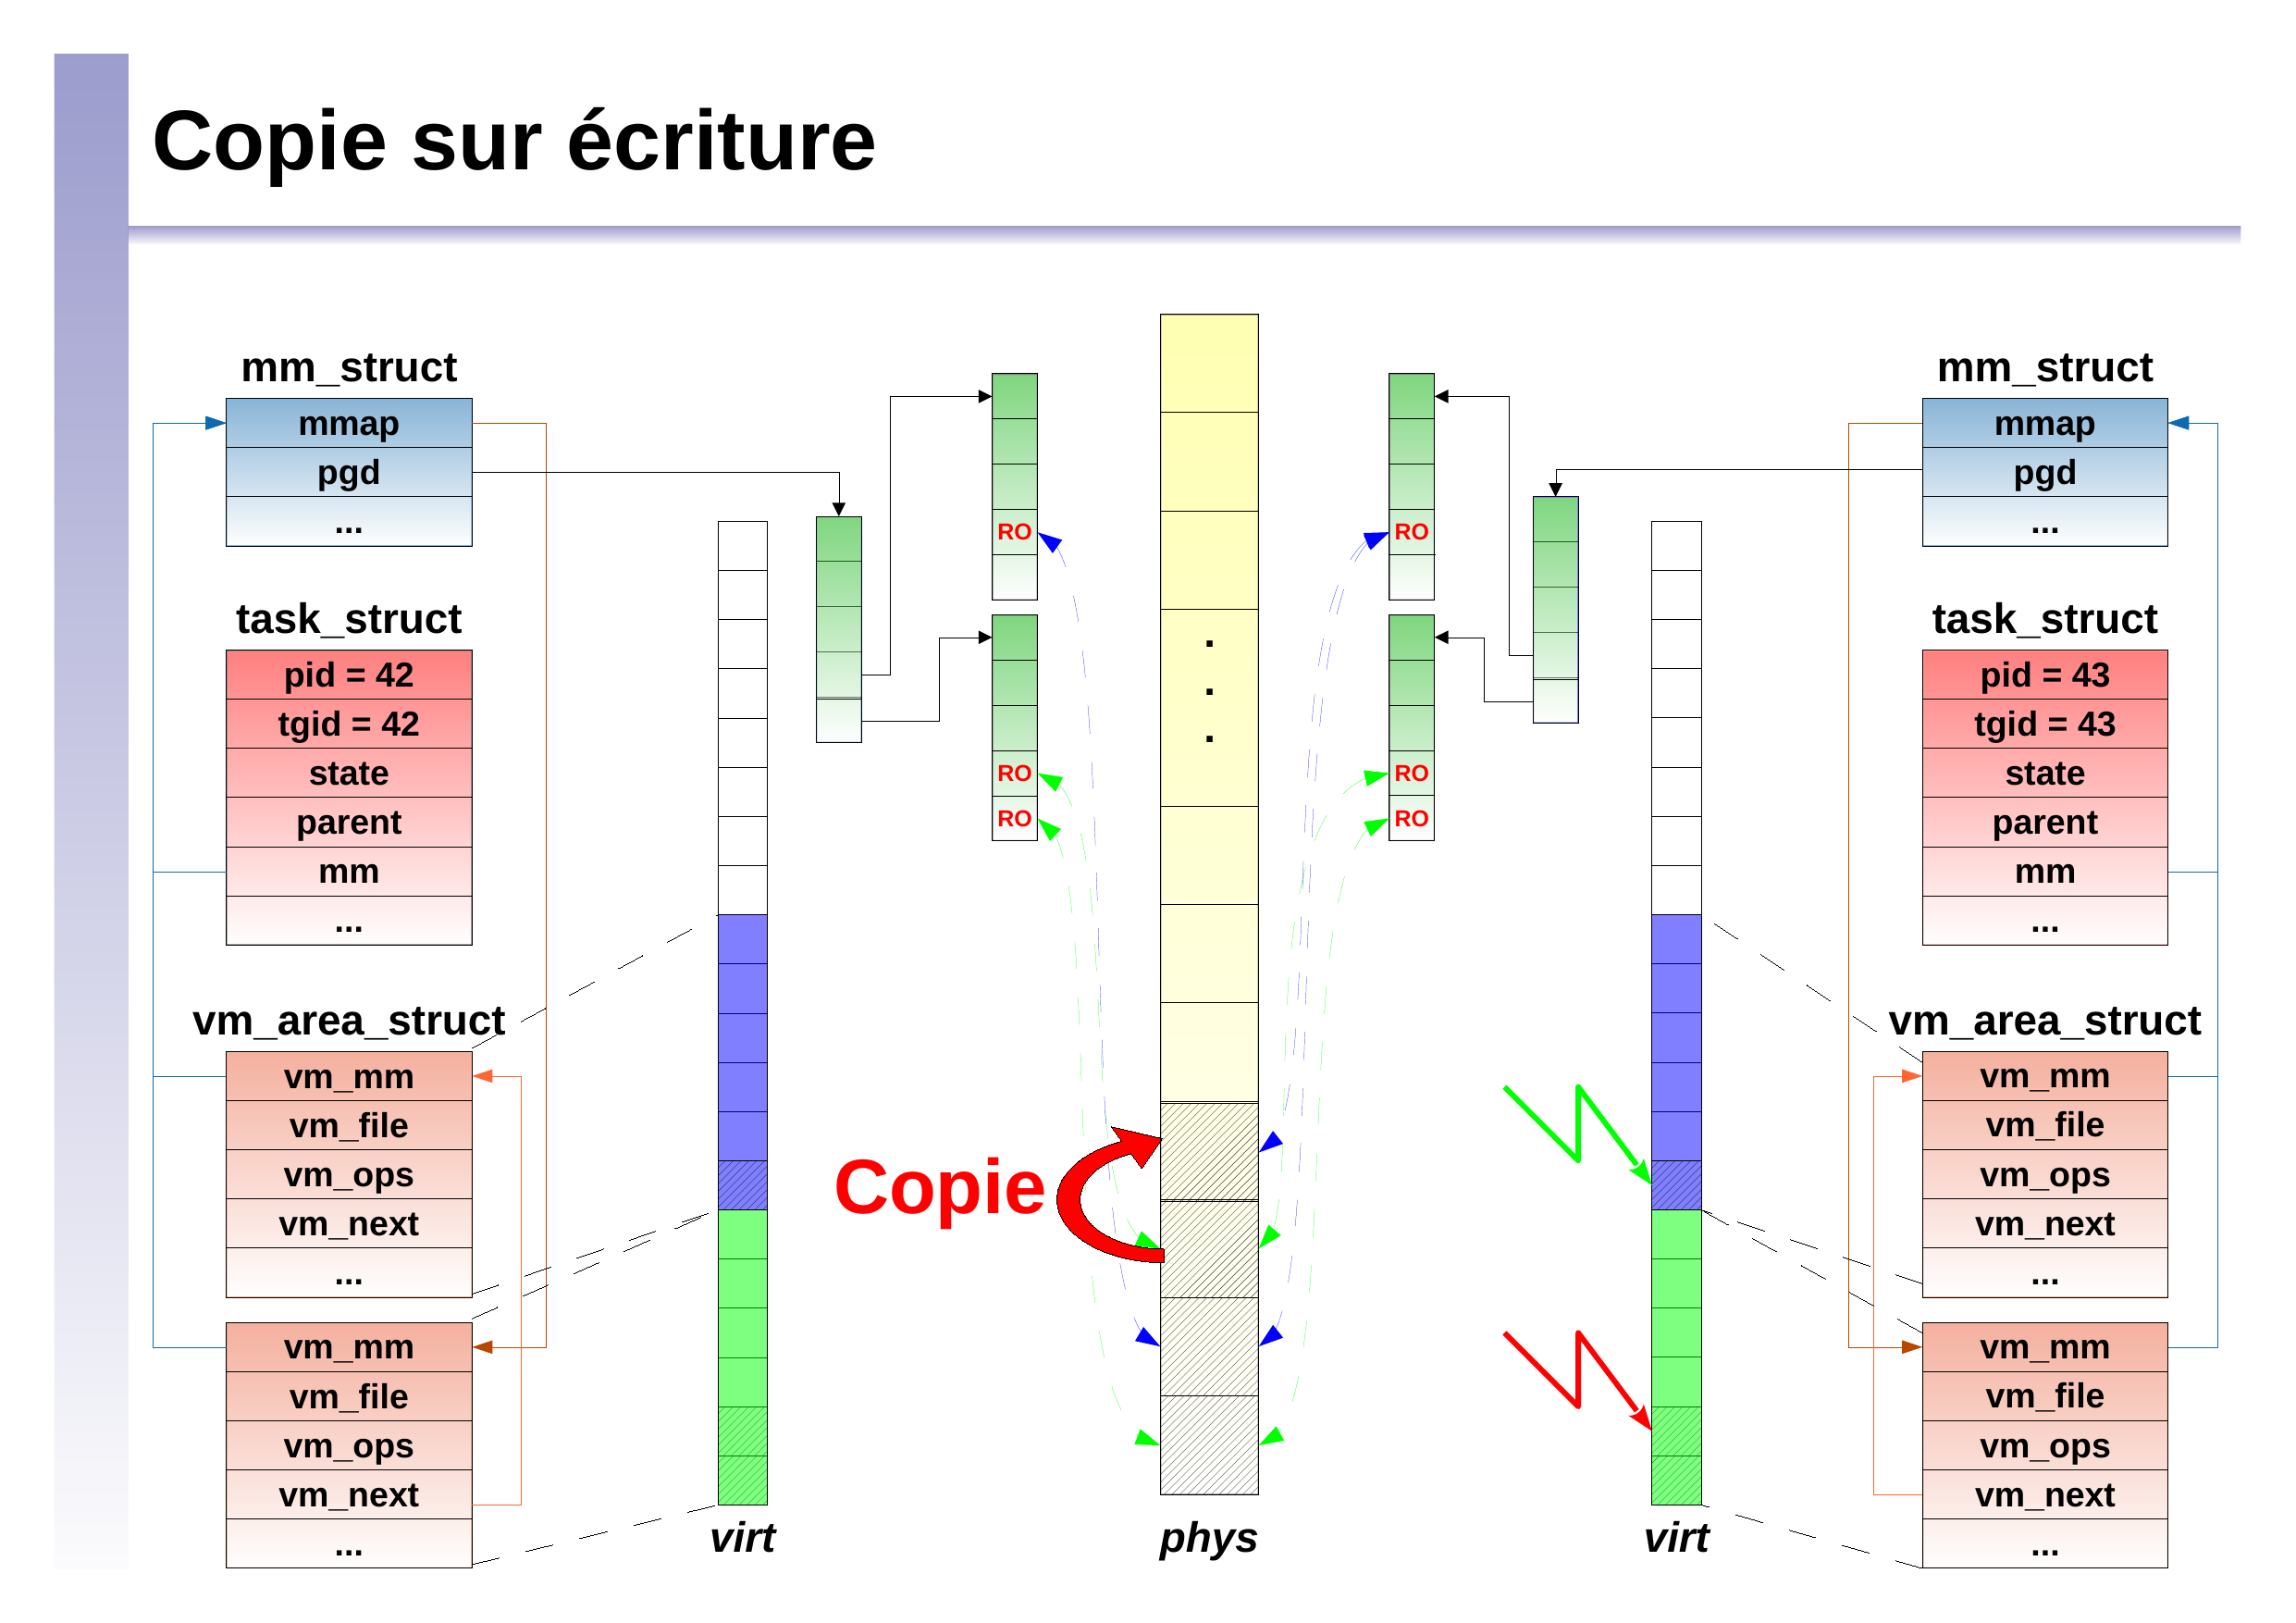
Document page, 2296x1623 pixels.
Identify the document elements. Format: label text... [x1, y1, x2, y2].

text_box [1533, 496, 1579, 679]
text_box [1161, 512, 1258, 609]
text_box pid = 43 [1922, 650, 2168, 700]
text_box ... [226, 897, 473, 946]
text_box mmap [1922, 399, 2168, 448]
text_box [1161, 807, 1258, 904]
text_box virt [668, 1513, 817, 1568]
text_box vm_ops [226, 1421, 473, 1469]
text_box [1651, 914, 1702, 1505]
text_box vm_ops [1922, 1150, 2168, 1198]
text_box RO [1389, 509, 1435, 555]
text_box [992, 555, 1038, 601]
text_box Copie [780, 1144, 1101, 1244]
text_box [1161, 905, 1258, 1002]
text_box [993, 419, 1037, 464]
text_box vm_mm [1922, 1052, 2168, 1101]
text_box [718, 914, 768, 1505]
text_box RO [992, 750, 1038, 796]
text_box tgid = 43 [1922, 700, 2168, 749]
text_box RO [992, 796, 1038, 841]
text_box vm_file [226, 1101, 473, 1150]
text_box vm_next [1922, 1469, 2168, 1519]
text_box [993, 706, 1037, 750]
text_box mm [1922, 848, 2168, 897]
text_box [816, 516, 862, 699]
text_box task_struct [226, 595, 473, 650]
text_box vm_file [1922, 1372, 2168, 1421]
text_box pgd [226, 448, 473, 497]
text_box [1389, 661, 1434, 705]
text_box vm_mm [226, 1052, 473, 1101]
text_box . . . [1160, 610, 1259, 806]
text_box [817, 700, 861, 742]
text_box [1534, 680, 1578, 723]
text_box RO [1389, 795, 1435, 841]
text_box vm_next [1922, 1198, 2168, 1248]
title Copie sur écriture [152, 54, 2241, 227]
text_box [1389, 555, 1435, 601]
text_box ... [1922, 897, 2168, 946]
text_box vm_ops [1922, 1421, 2168, 1469]
text_box [1161, 1003, 1258, 1101]
text_box task_struct [1922, 595, 2168, 650]
text_box parent [1922, 798, 2168, 848]
text_box pgd [1922, 448, 2168, 497]
text_box mmap [226, 399, 473, 448]
text_box RO [992, 509, 1038, 555]
text_box vm_file [1922, 1101, 2168, 1150]
text_box vm_ops [226, 1150, 473, 1198]
text_box phys [1135, 1513, 1284, 1568]
text_box ... [1922, 1248, 2168, 1298]
text_box mm_struct [1922, 343, 2168, 398]
text_box mm [226, 848, 473, 897]
text_box [993, 465, 1037, 509]
text_box [1161, 315, 1258, 412]
text_box [1087, 1102, 1259, 1495]
text_box ... [226, 1519, 473, 1568]
text_box ... [1922, 497, 2168, 547]
text_box [1389, 706, 1434, 750]
text_box [993, 374, 1037, 418]
text_box virt [1602, 1513, 1751, 1568]
text_box [1389, 419, 1434, 464]
text_box ... [1922, 1519, 2168, 1568]
text_box vm_area_struct [1873, 996, 2217, 1052]
text_box mm_struct [226, 343, 473, 398]
text_box [1389, 615, 1434, 660]
text_box vm_next [226, 1469, 473, 1519]
text_box [1389, 465, 1434, 509]
text_box vm_area_struct [177, 997, 522, 1052]
text_box ... [226, 1248, 473, 1298]
text_box vm_mm [226, 1323, 473, 1372]
text_box [993, 661, 1037, 705]
text_box state [226, 749, 473, 798]
text_box [1389, 374, 1434, 418]
text_box vm_mm [1922, 1323, 2168, 1372]
text_box parent [226, 798, 473, 848]
text_box vm_next [226, 1198, 473, 1248]
text_box [993, 615, 1037, 660]
text_box tgid = 42 [226, 700, 473, 749]
text_box state [1922, 749, 2168, 798]
text_box [1161, 413, 1258, 511]
text_box pid = 42 [226, 650, 473, 700]
text_box vm_file [226, 1372, 473, 1421]
text_box ... [226, 497, 473, 547]
text_box RO [1389, 750, 1435, 795]
